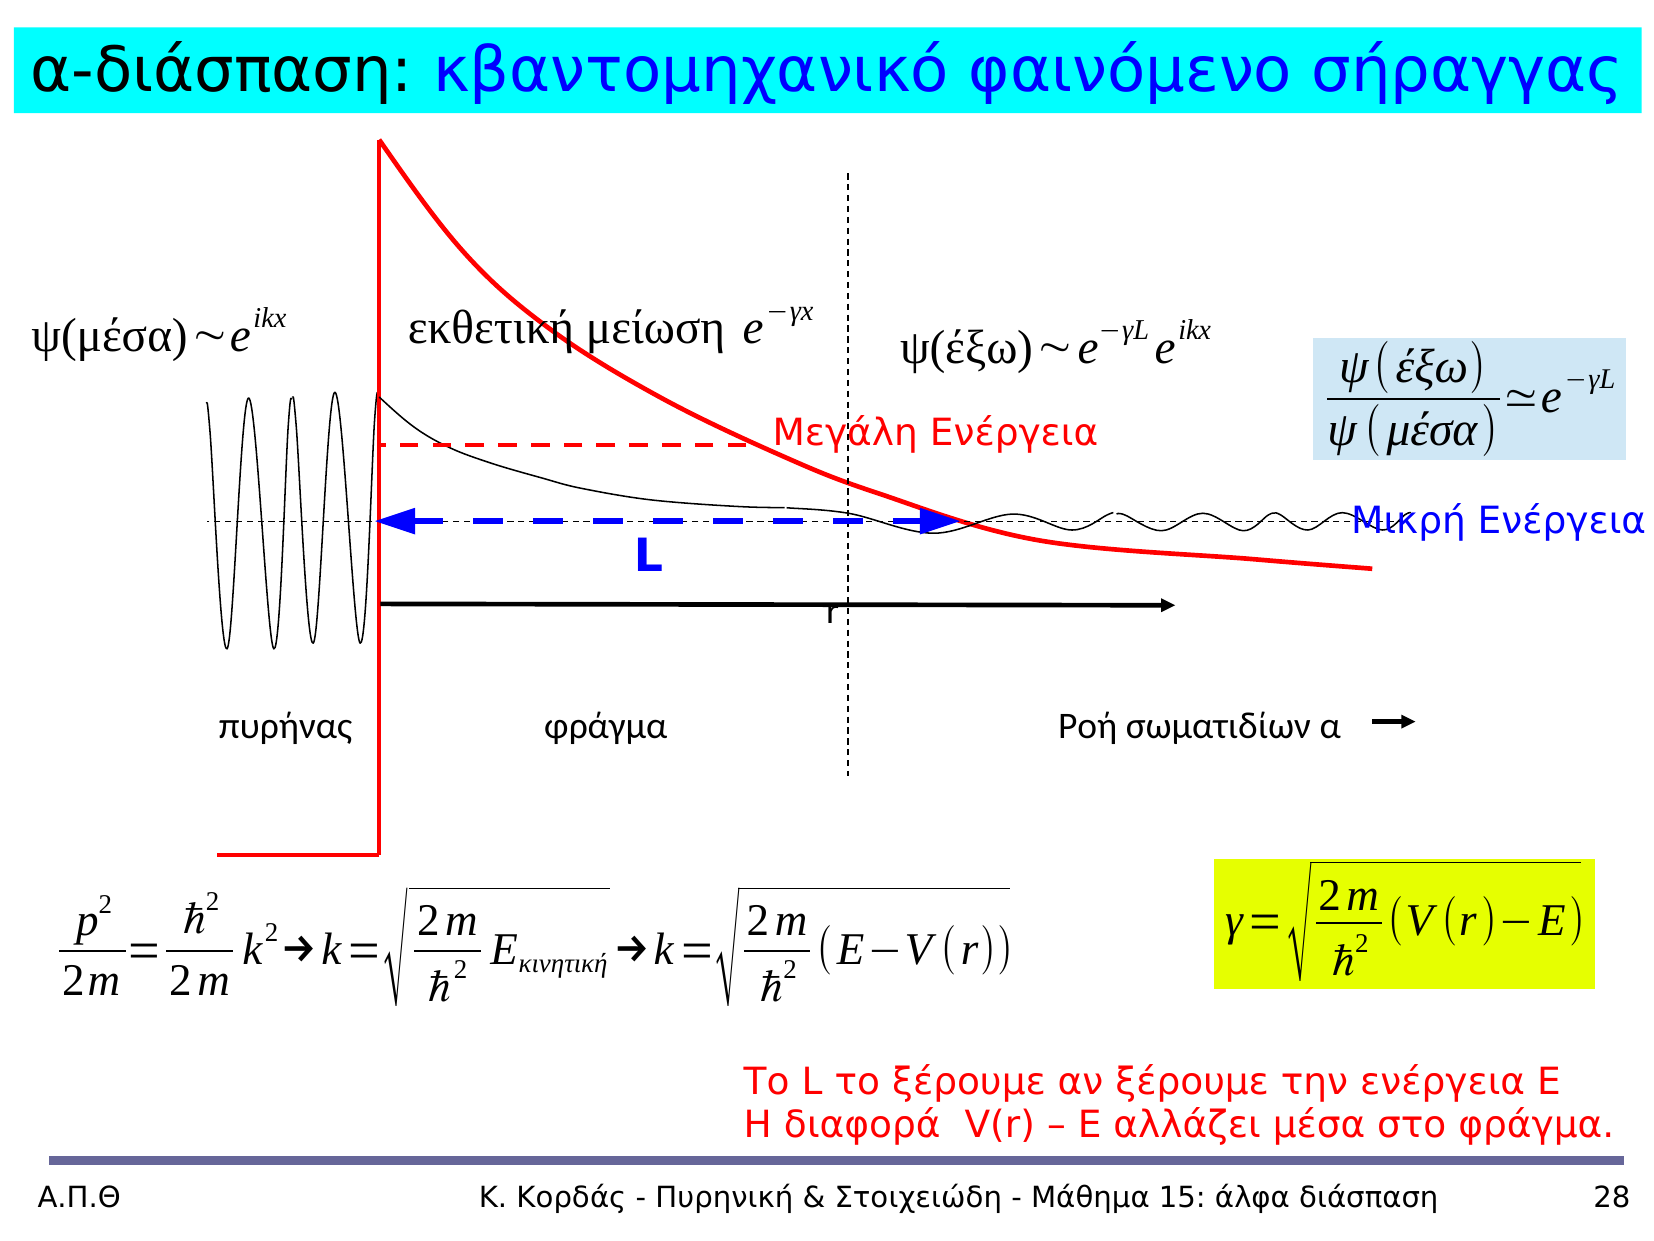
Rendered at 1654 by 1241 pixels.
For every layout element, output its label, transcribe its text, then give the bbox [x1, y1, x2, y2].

chart [1312, 337, 1626, 461]
chart [888, 312, 1224, 374]
chart [396, 292, 826, 354]
text_box L [619, 522, 679, 591]
chart [1213, 859, 1596, 989]
text_box Ροή σωματιδίων α [962, 693, 1437, 754]
text_box Μικρή Ενέργεια [1336, 491, 1654, 551]
title α-διάσπαση: κβαντομηχανικό φαινόμενο σήραγγας [13, 27, 1642, 114]
text_box Μεγάλη Ενέργεια [757, 403, 1114, 462]
text_box r [783, 578, 882, 639]
text_box πυρήνας [179, 693, 379, 754]
text_box φράγμα [379, 693, 833, 754]
text_box Το L το ξέρουμε αν ξέρουμε την ενέργεια Ε Η διαφορά V(r) – Ε αλλάζει μέσα στο φράγμα. [729, 1052, 1631, 1155]
chart [19, 300, 301, 361]
chart [45, 884, 1024, 1016]
